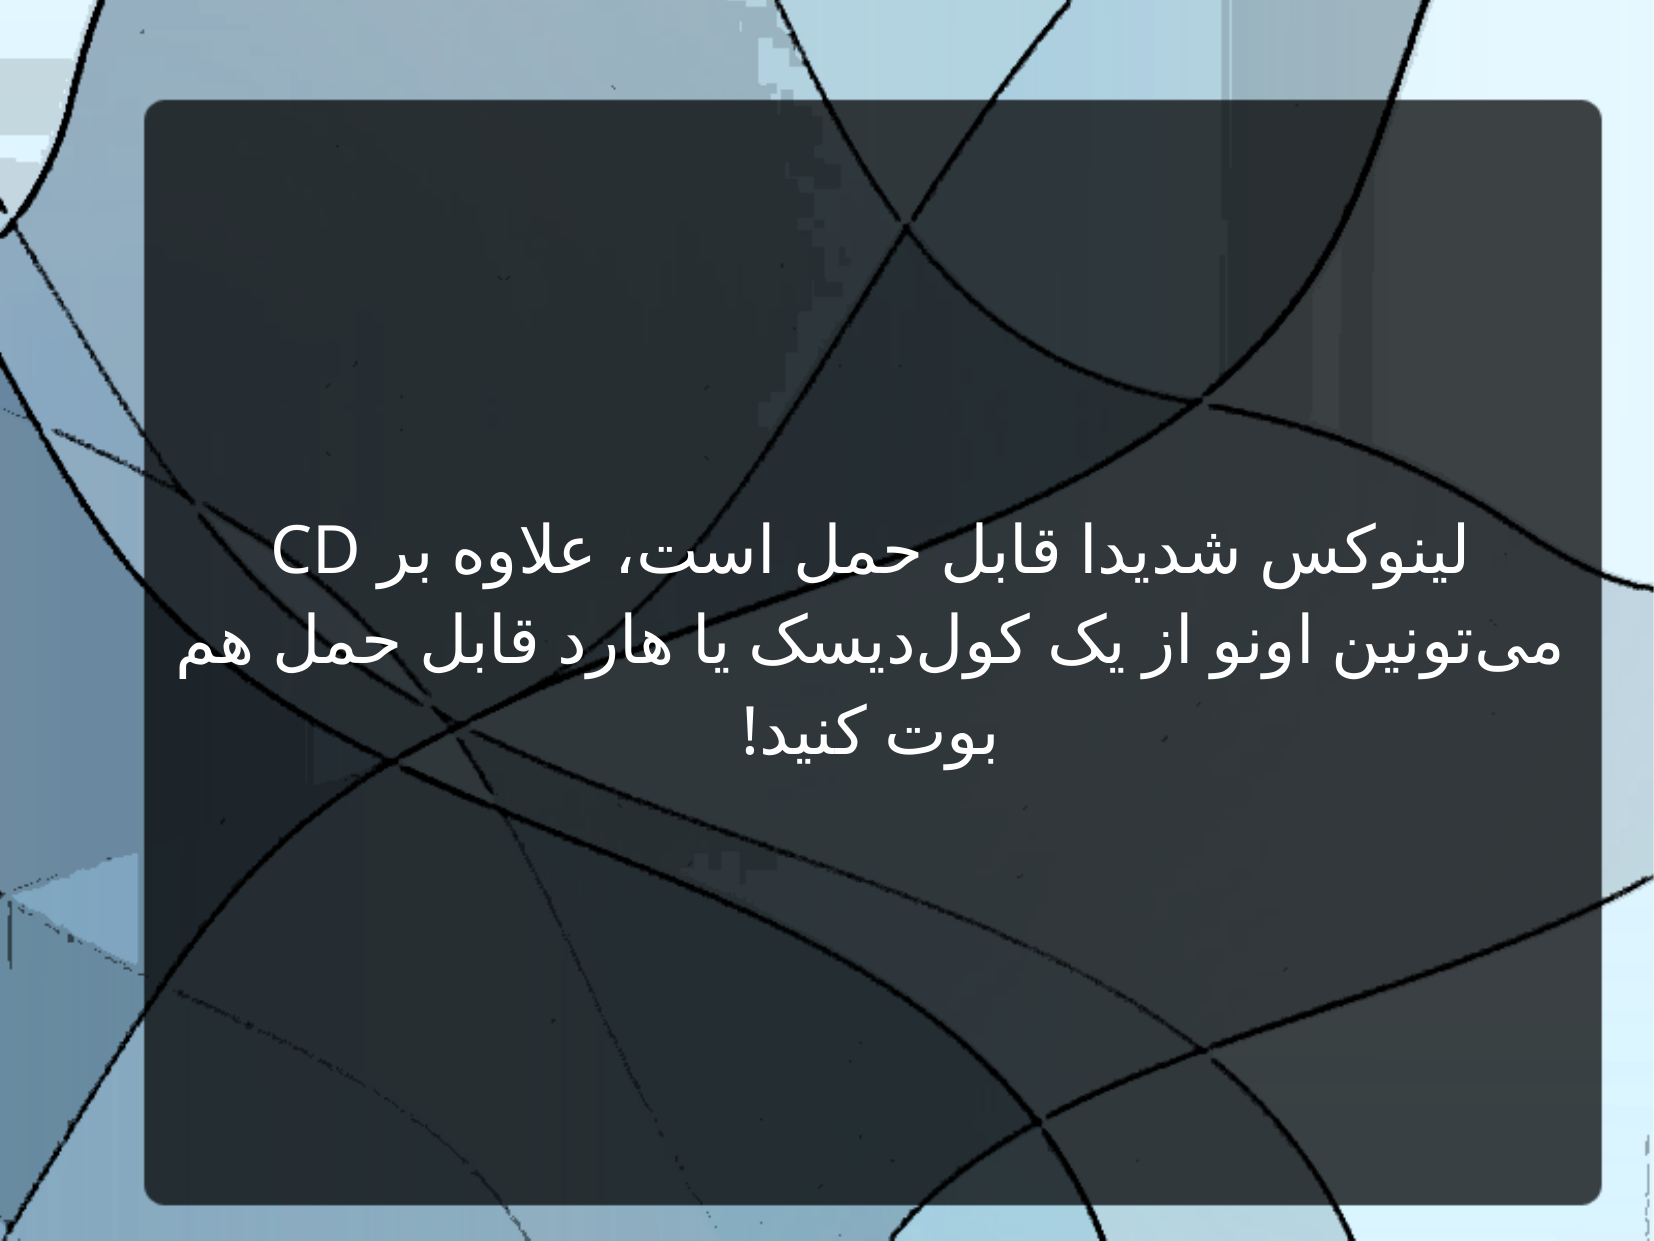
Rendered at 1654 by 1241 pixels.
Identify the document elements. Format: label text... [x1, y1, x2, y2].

picture [0, 0, 1654, 1241]
subtitle لینوکس شدیدا قابل حمل است، علاوه بر CD می‌تونین اونو از یک کول‌دیسک یا هارد قابل حمل هم بوت کنید! [159, 115, 1583, 1161]
